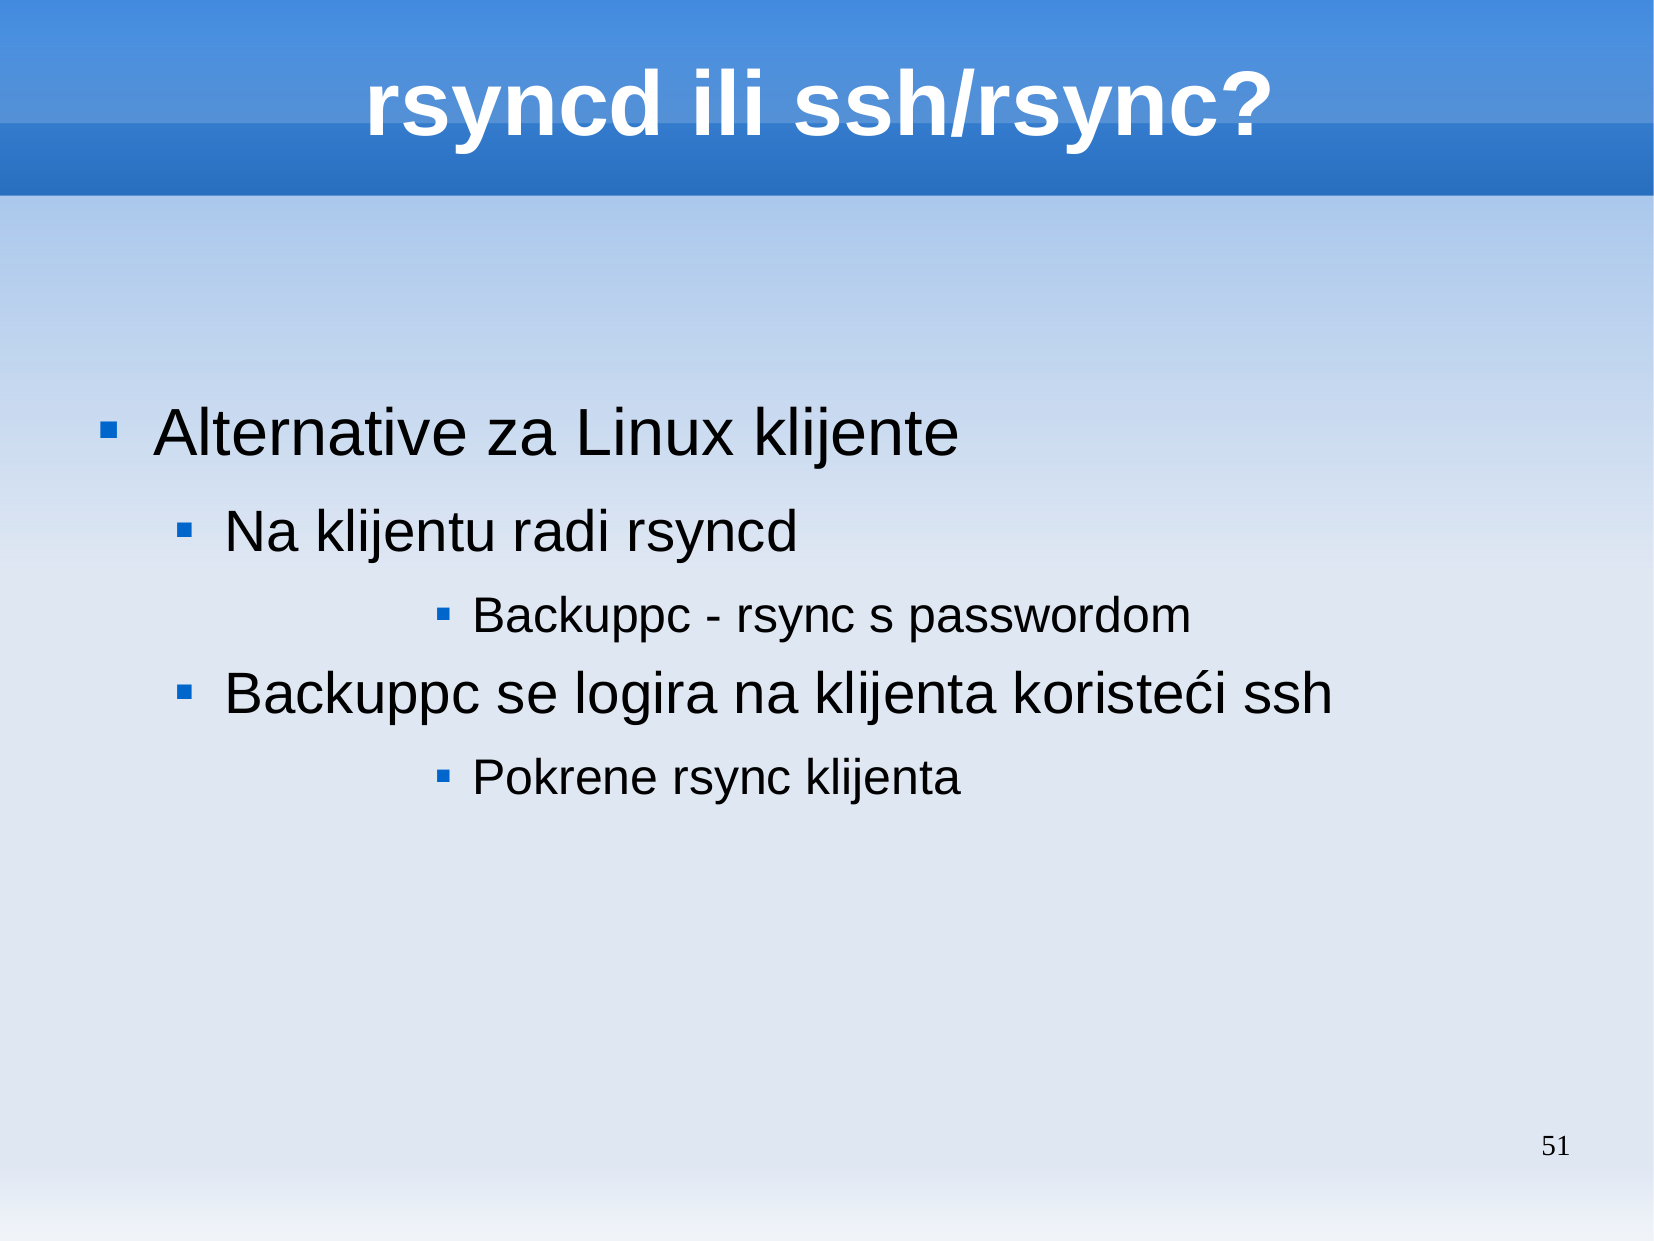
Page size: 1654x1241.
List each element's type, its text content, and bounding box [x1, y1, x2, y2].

picture [0, 0, 1654, 1241]
title rsyncd ili ssh/rsync? [76, 7, 1565, 200]
list Alternative za Linux klijente Na klijentu radi rsyncd Backuppc - rsync s passwordom Backuppc se logira na klijenta koristeći ssh Pokrene rsync klijenta [82, 290, 1571, 1094]
